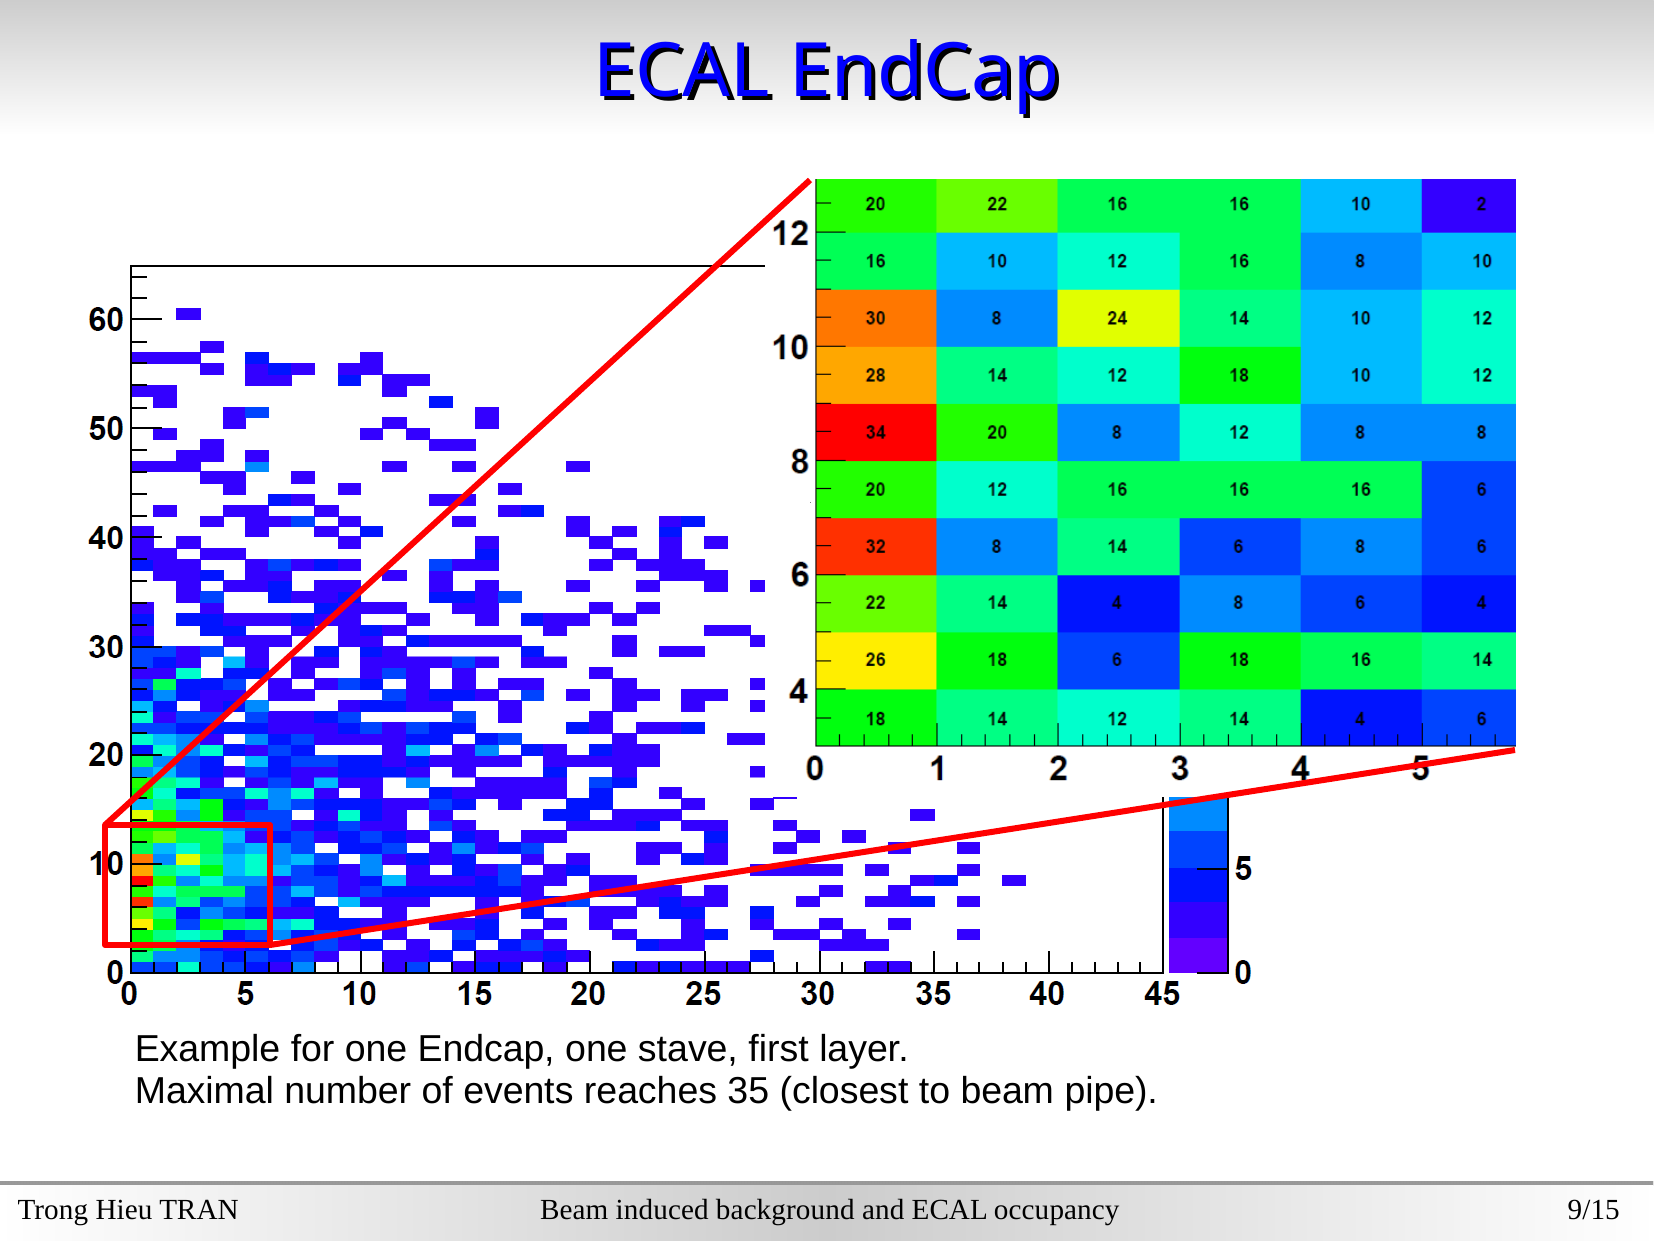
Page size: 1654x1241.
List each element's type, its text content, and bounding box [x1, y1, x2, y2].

picture [108, 828, 267, 942]
picture [75, 173, 1516, 1021]
picture [224, 828, 267, 842]
picture [1422, 179, 1516, 232]
title ECAL EndCap [0, 0, 1654, 136]
text_box Example for one Endcap, one stave, first layer. Maximal number of events reaches 35 (closest to beam pipe). [120, 1020, 1396, 1119]
